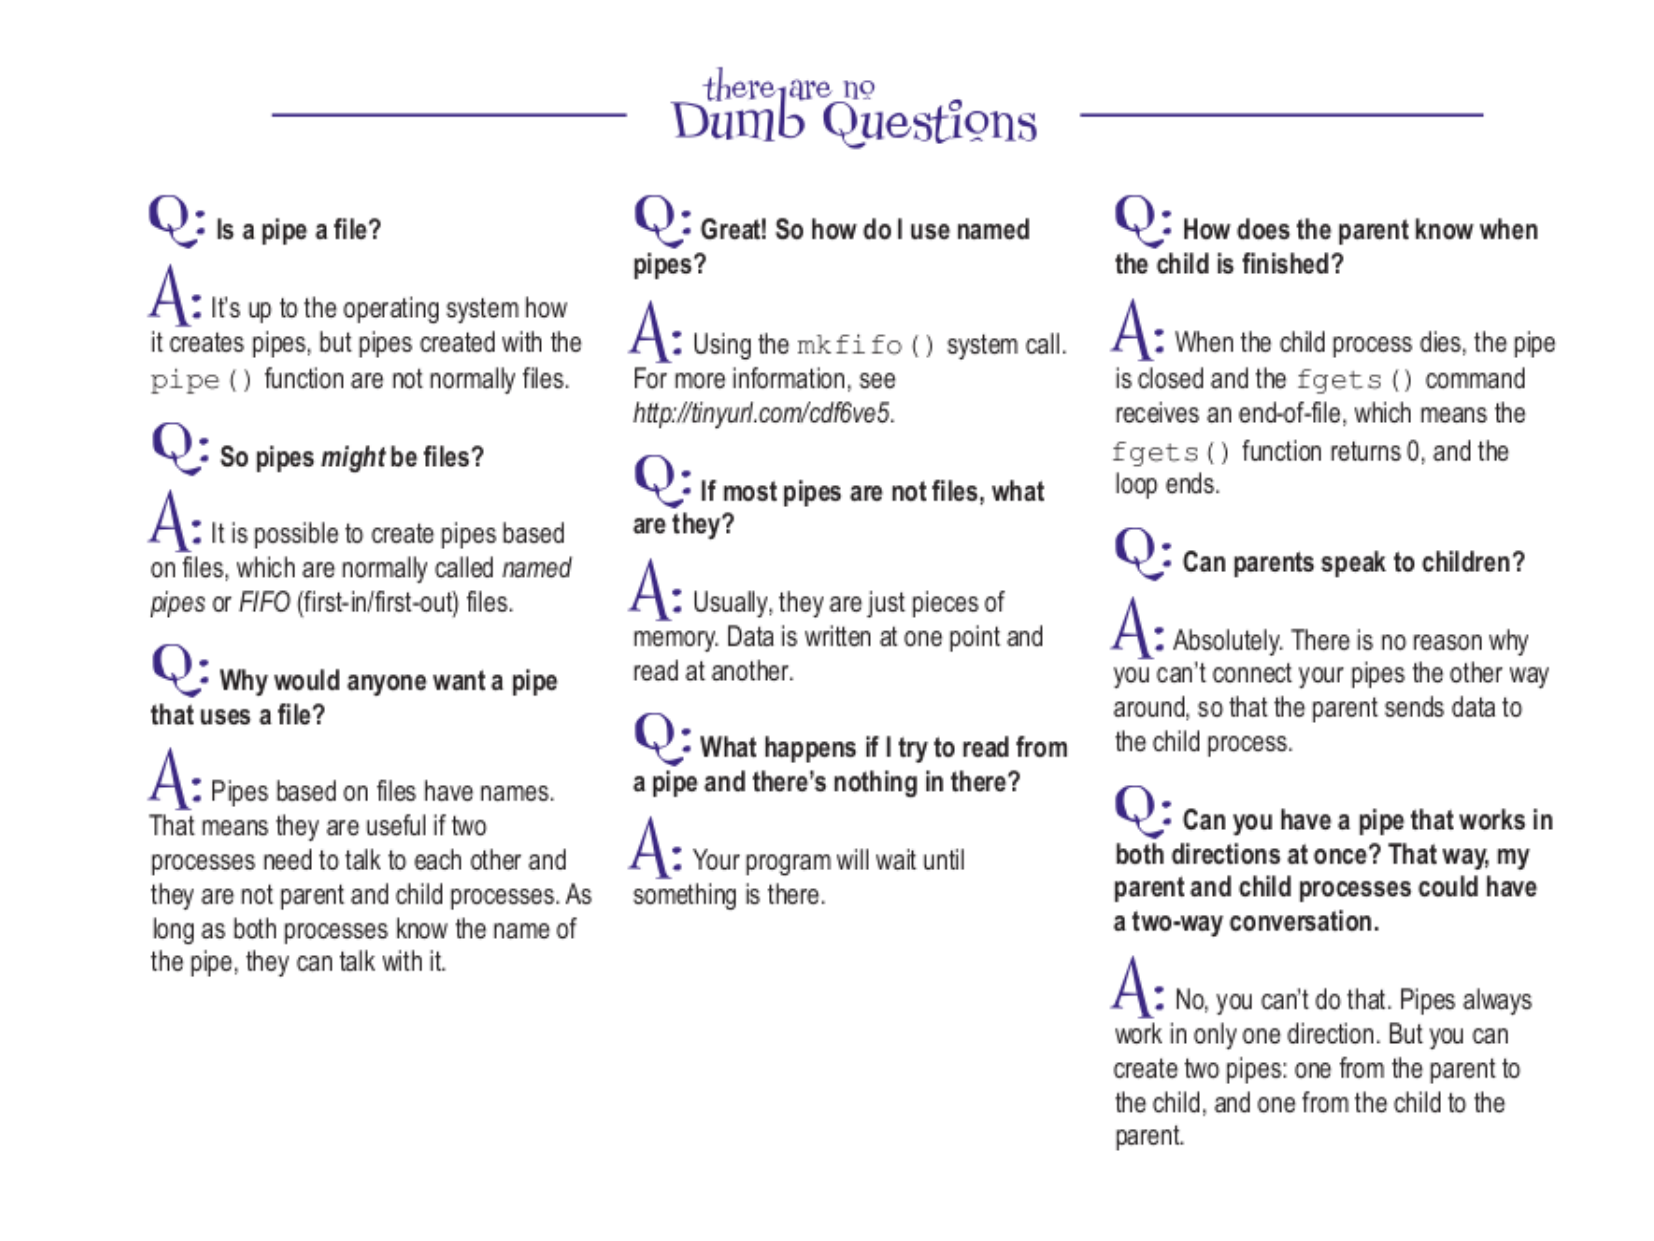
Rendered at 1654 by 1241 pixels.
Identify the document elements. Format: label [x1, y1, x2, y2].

picture [82, 58, 1583, 1170]
